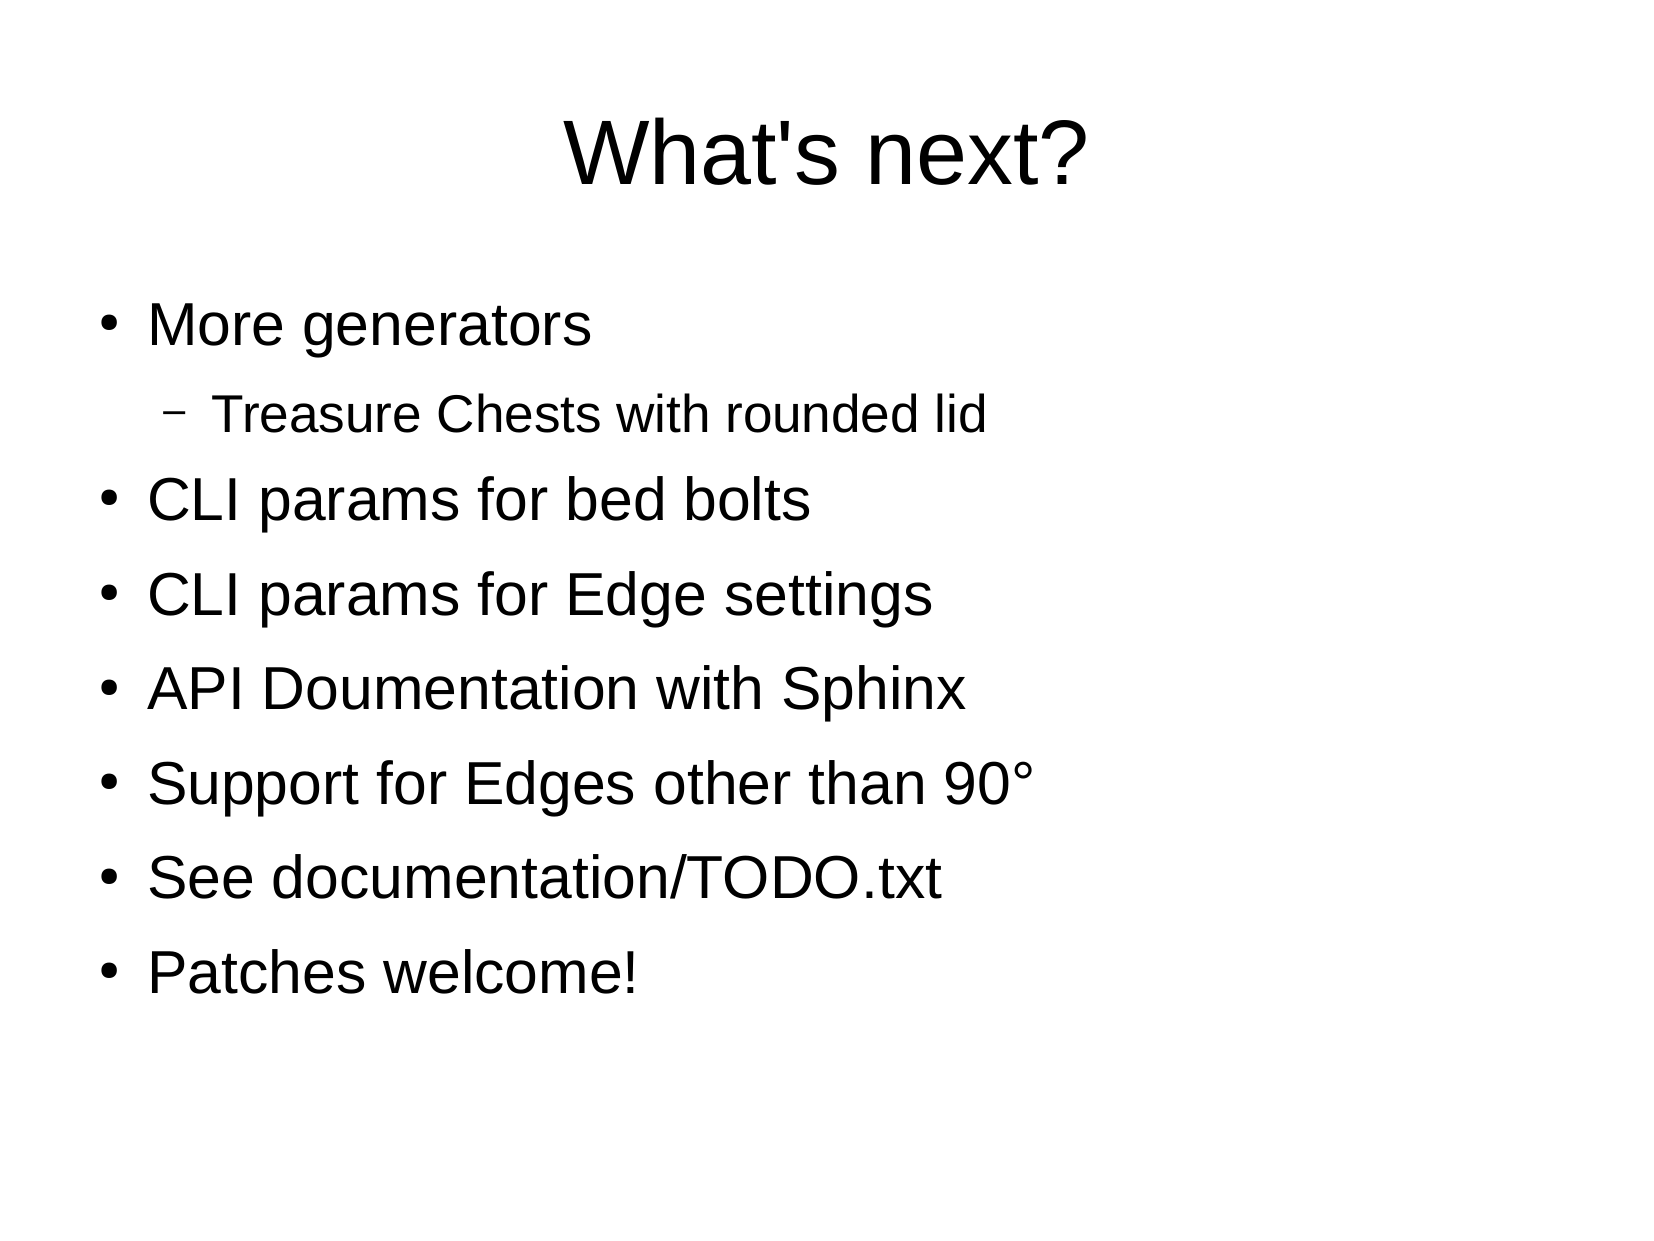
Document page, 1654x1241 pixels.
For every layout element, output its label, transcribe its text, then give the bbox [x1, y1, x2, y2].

title What's next? [82, 49, 1571, 257]
list More generators Treasure Chests with rounded lid CLI params for bed bolts CLI params for Edge settings API Doumentation with Sphinx Support for Edges other than 90° See documentation/TODO.txt Patches welcome! [82, 290, 1571, 1010]
